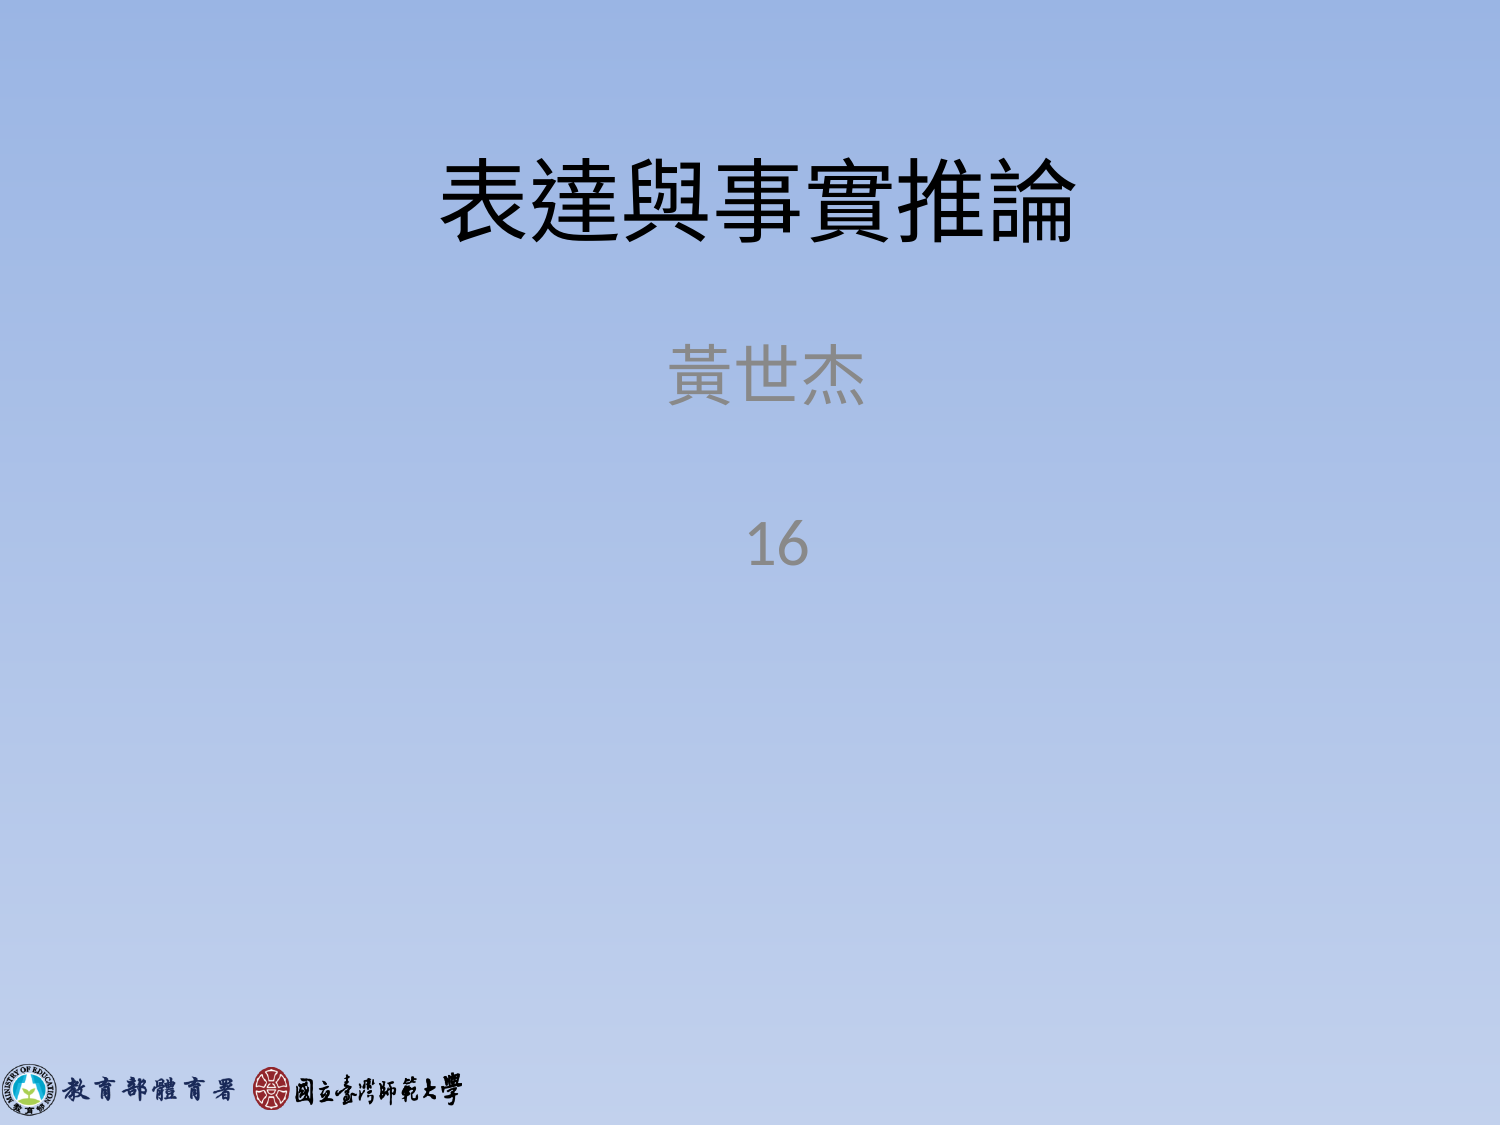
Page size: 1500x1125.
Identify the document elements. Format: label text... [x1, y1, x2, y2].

subtitle 黃世杰 [242, 326, 1293, 433]
picture [0, 1051, 243, 1125]
text_box 16 [251, 491, 1302, 598]
picture [253, 1067, 462, 1110]
title 表達與事實推論 [121, 78, 1397, 320]
